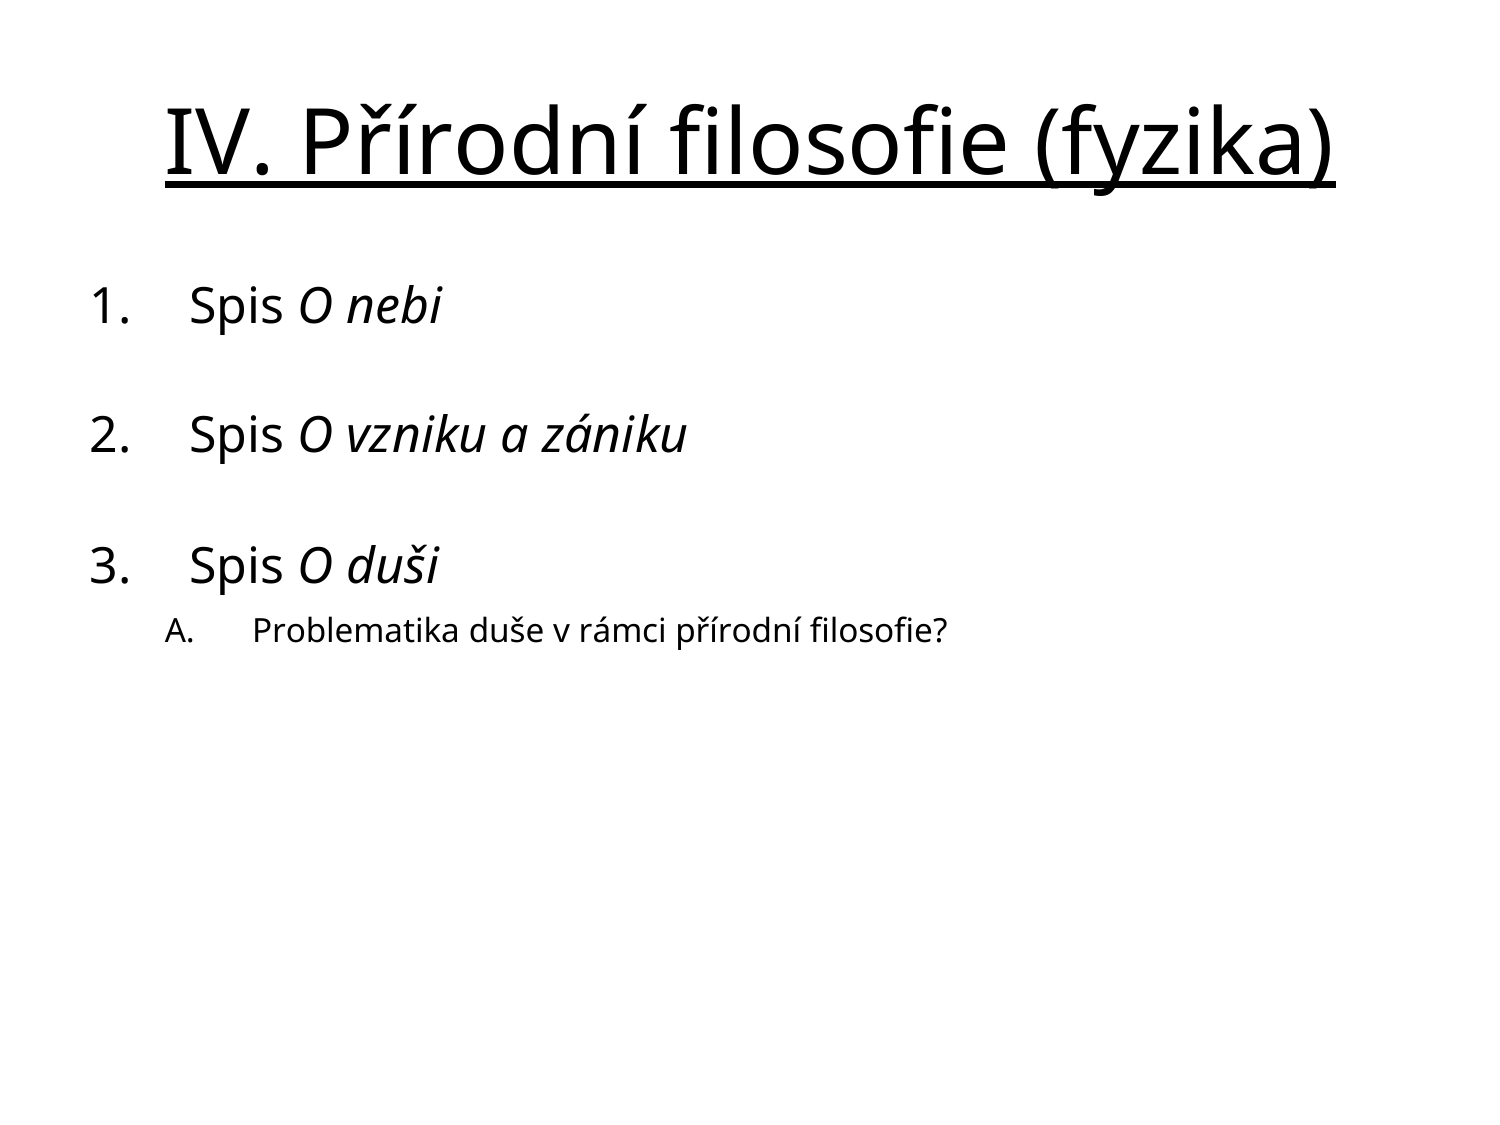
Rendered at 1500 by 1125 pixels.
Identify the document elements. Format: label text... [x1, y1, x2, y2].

list Spis O nebi Spis O vzniku a zániku Spis O duši Problematika duše v rámci přírodní filosofie? [75, 262, 1426, 1006]
title IV. Přírodní filosofie (fyzika) [75, 45, 1426, 233]
